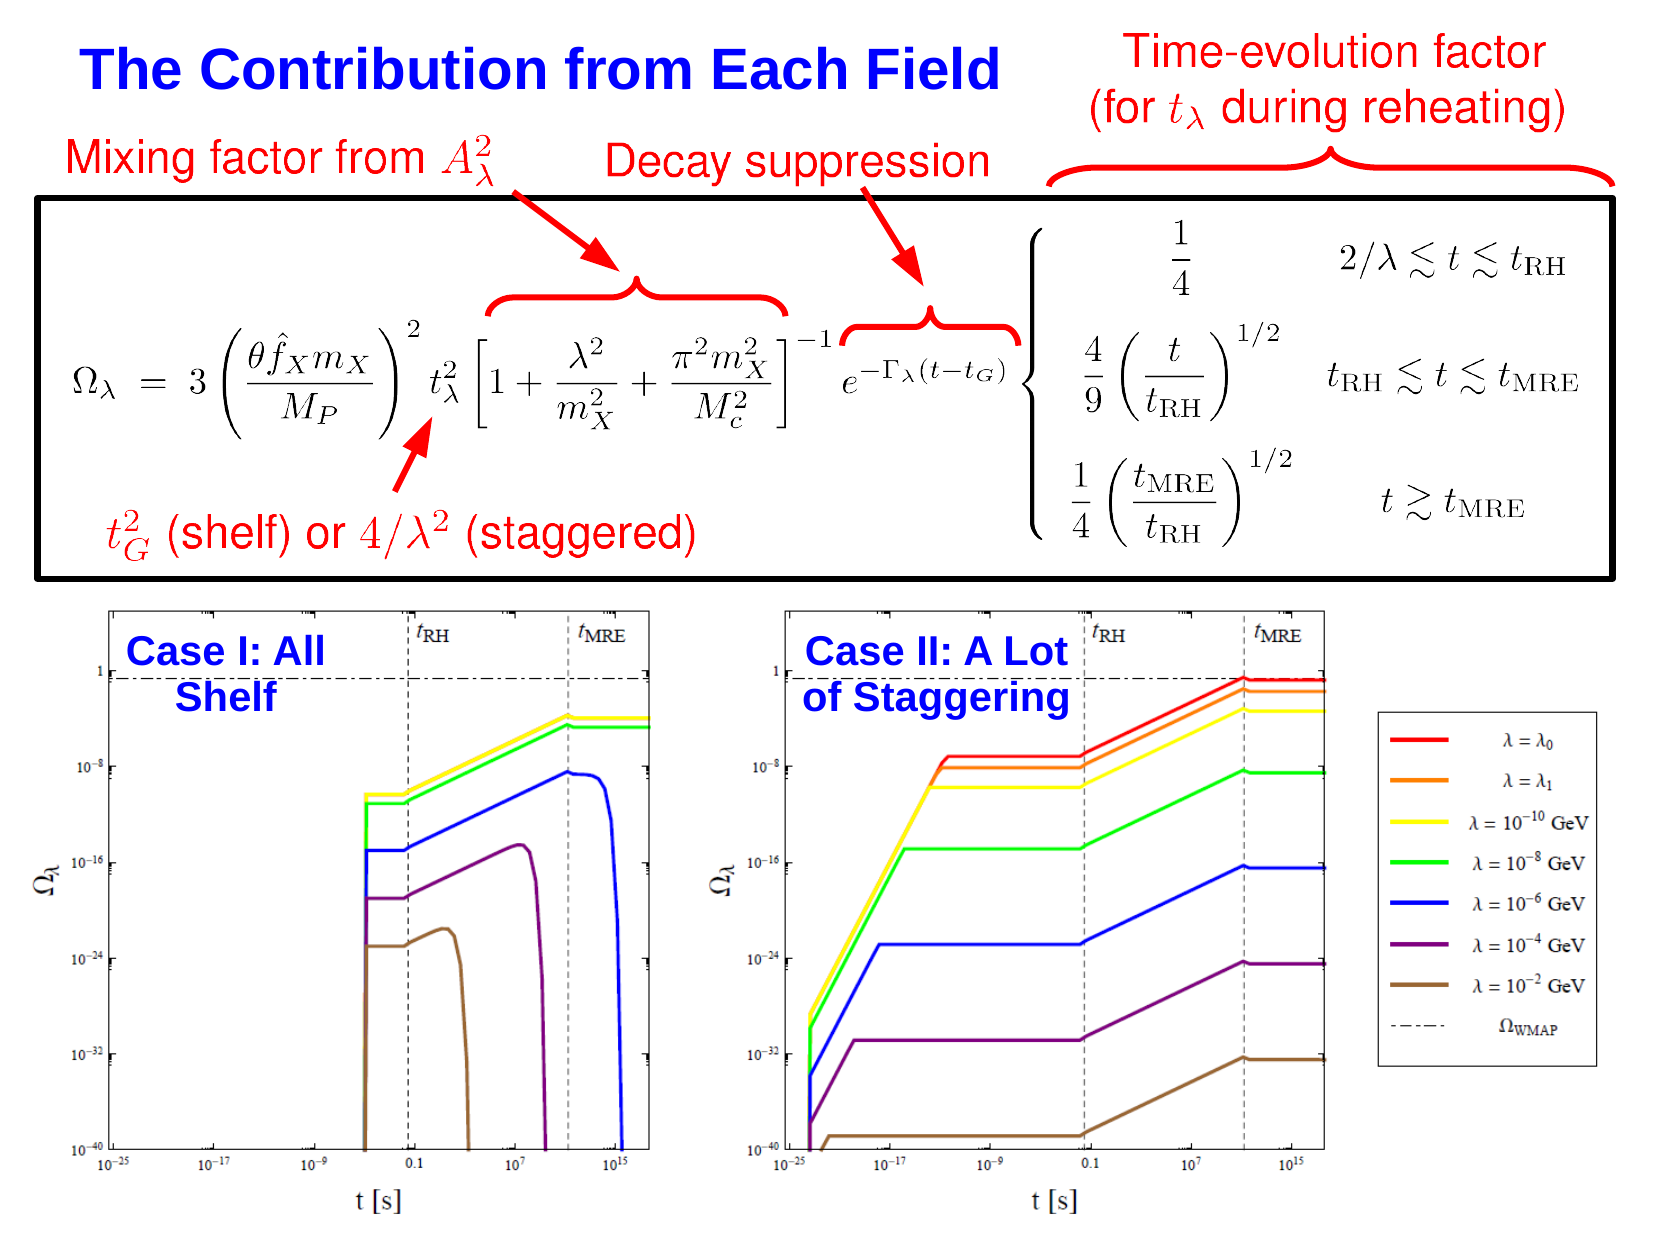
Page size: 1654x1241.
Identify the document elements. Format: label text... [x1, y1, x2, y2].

text_box Case II: A Lot of Staggering [779, 619, 1094, 730]
picture [61, 132, 506, 192]
picture [25, 605, 1613, 1223]
picture [1082, 26, 1574, 137]
text_box The Contribution from Each Field [15, 29, 1066, 111]
picture [600, 140, 995, 191]
text_box Case I: All Shelf [94, 619, 358, 730]
picture [69, 215, 1581, 567]
